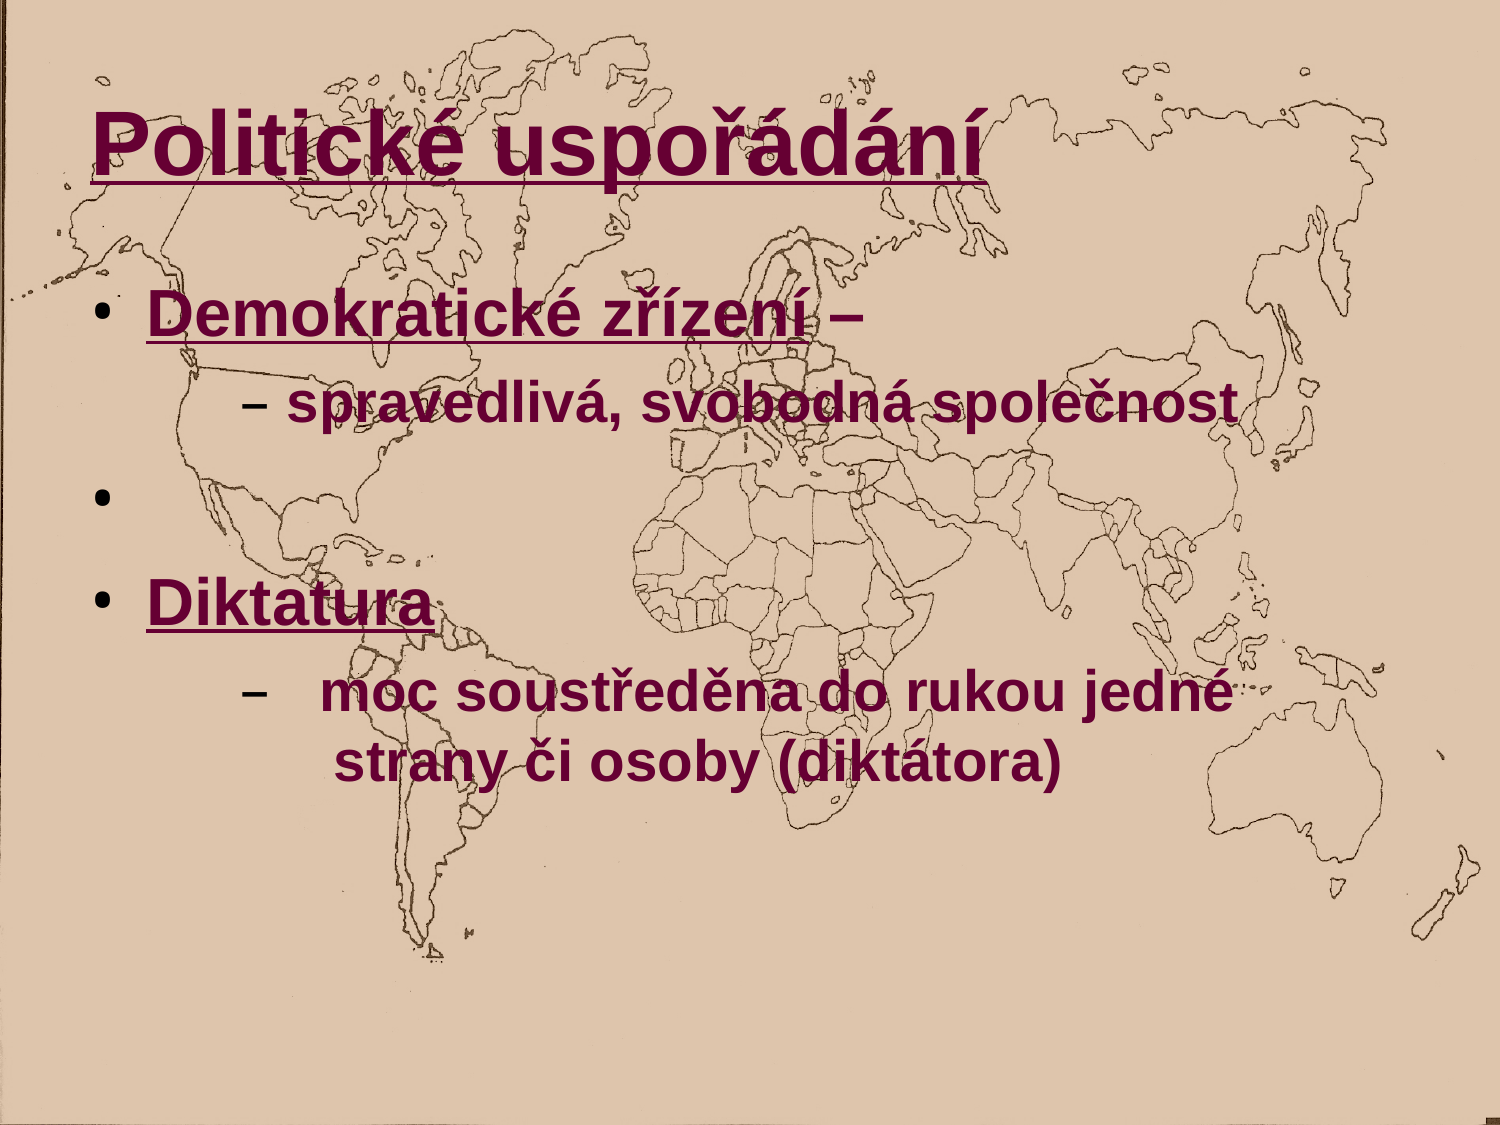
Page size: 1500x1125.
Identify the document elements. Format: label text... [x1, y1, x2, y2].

list Demokratické zřízení – spravedlivá, svobodná společnost Diktatura moc soustředěna do rukou jedné strany či osoby (diktátora) [75, 262, 1426, 1005]
title Politické uspořádání [75, 45, 1426, 233]
